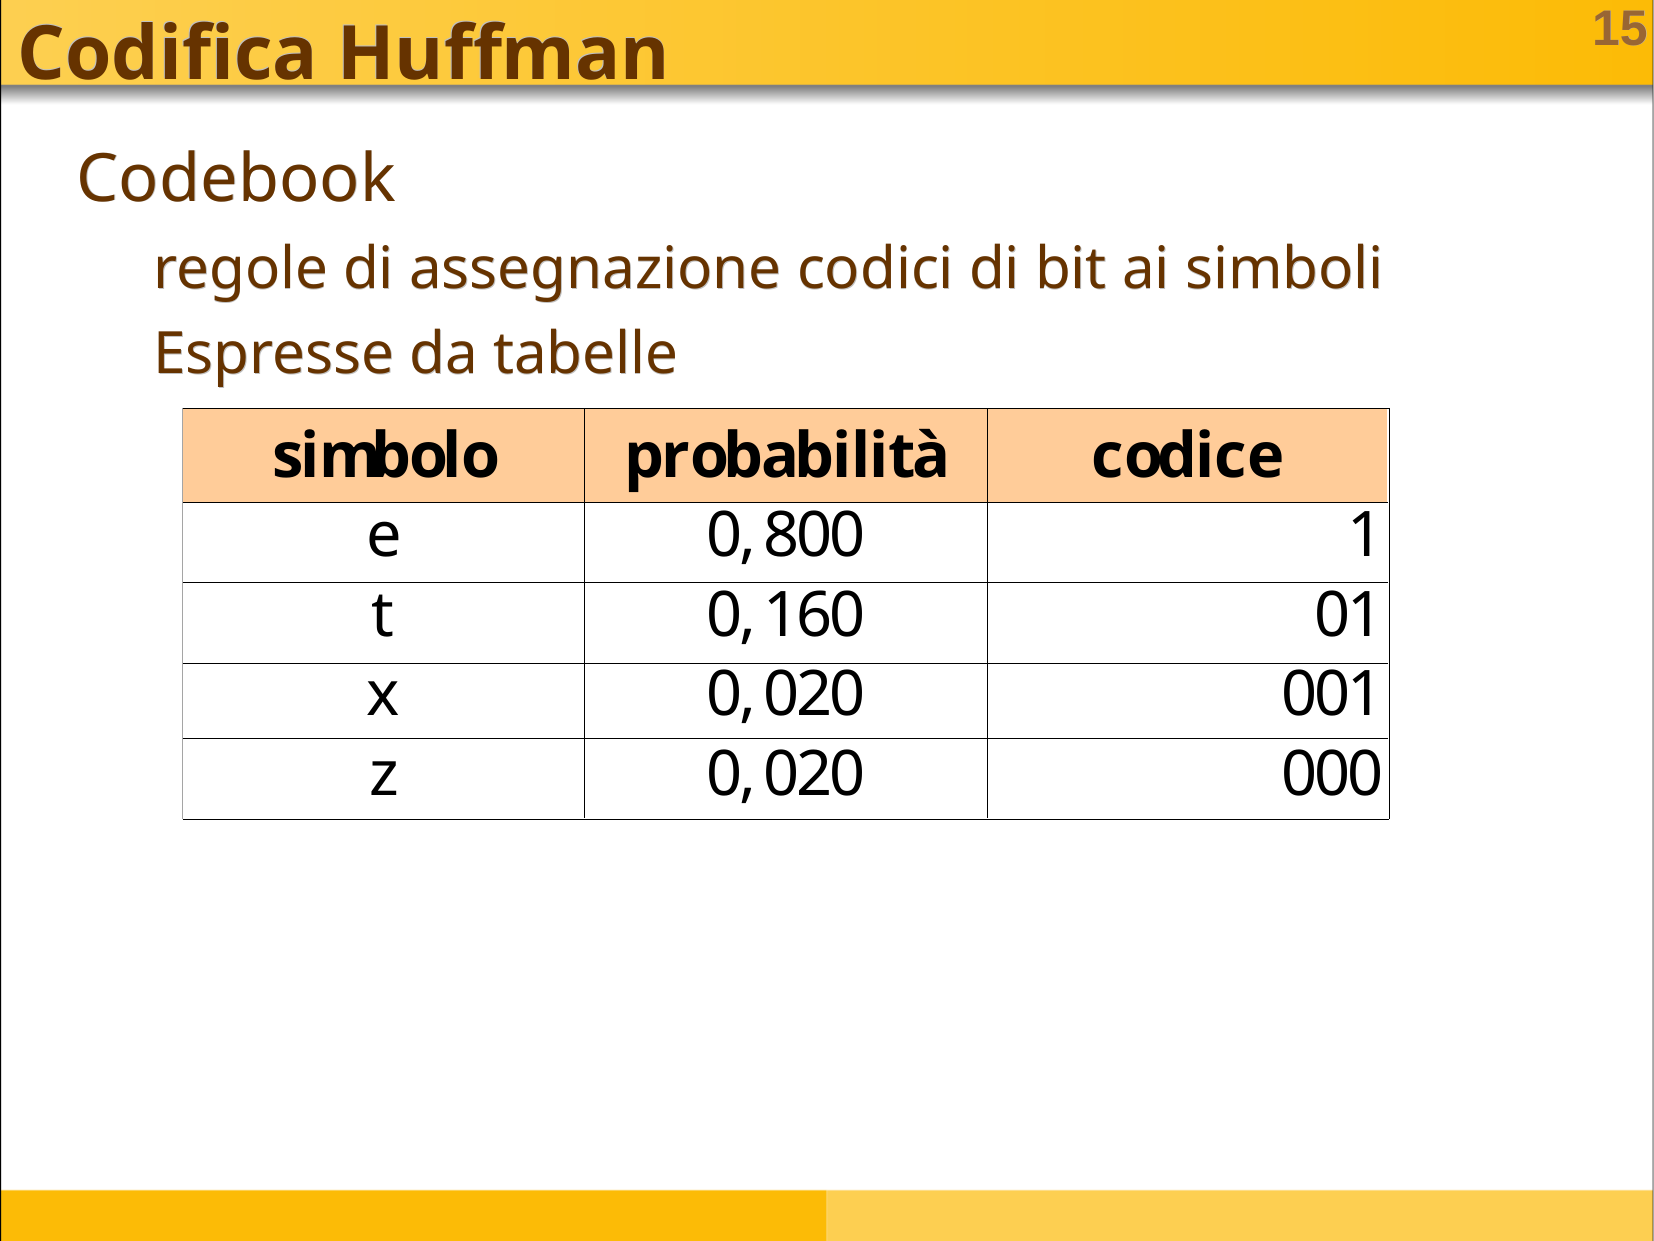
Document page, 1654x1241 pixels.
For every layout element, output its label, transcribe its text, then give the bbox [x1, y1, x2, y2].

title Codifica Huffman [0, 0, 1477, 87]
list Codebook regole di assegnazione codici di bit ai simboli Espresse da tabelle [59, 129, 1595, 1164]
picture [0, 0, 1654, 1241]
chart [182, 407, 1394, 827]
